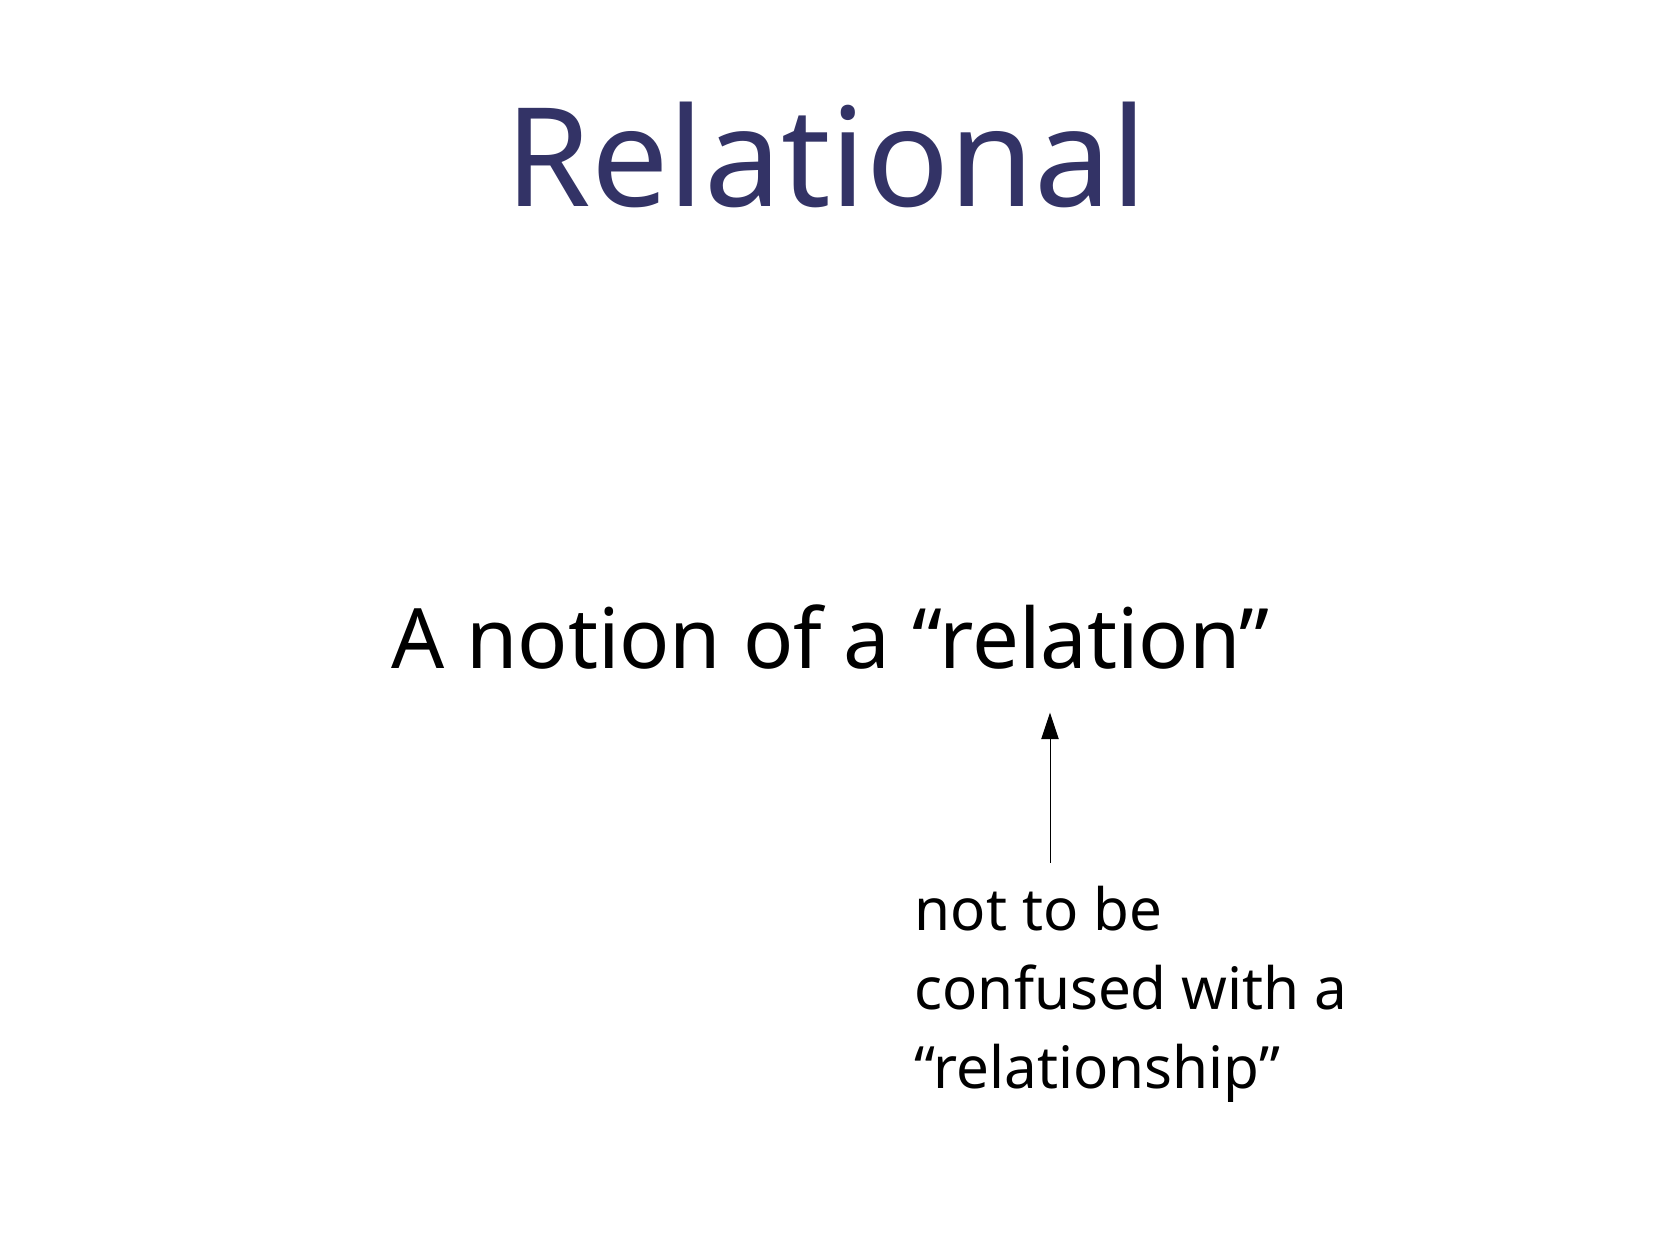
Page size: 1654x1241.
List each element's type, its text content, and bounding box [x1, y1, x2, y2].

text_box not to be confused with a “relationship” [900, 860, 1388, 1088]
subtitle A notion of a “relation” [86, 447, 1576, 826]
title Relational [82, 49, 1571, 257]
